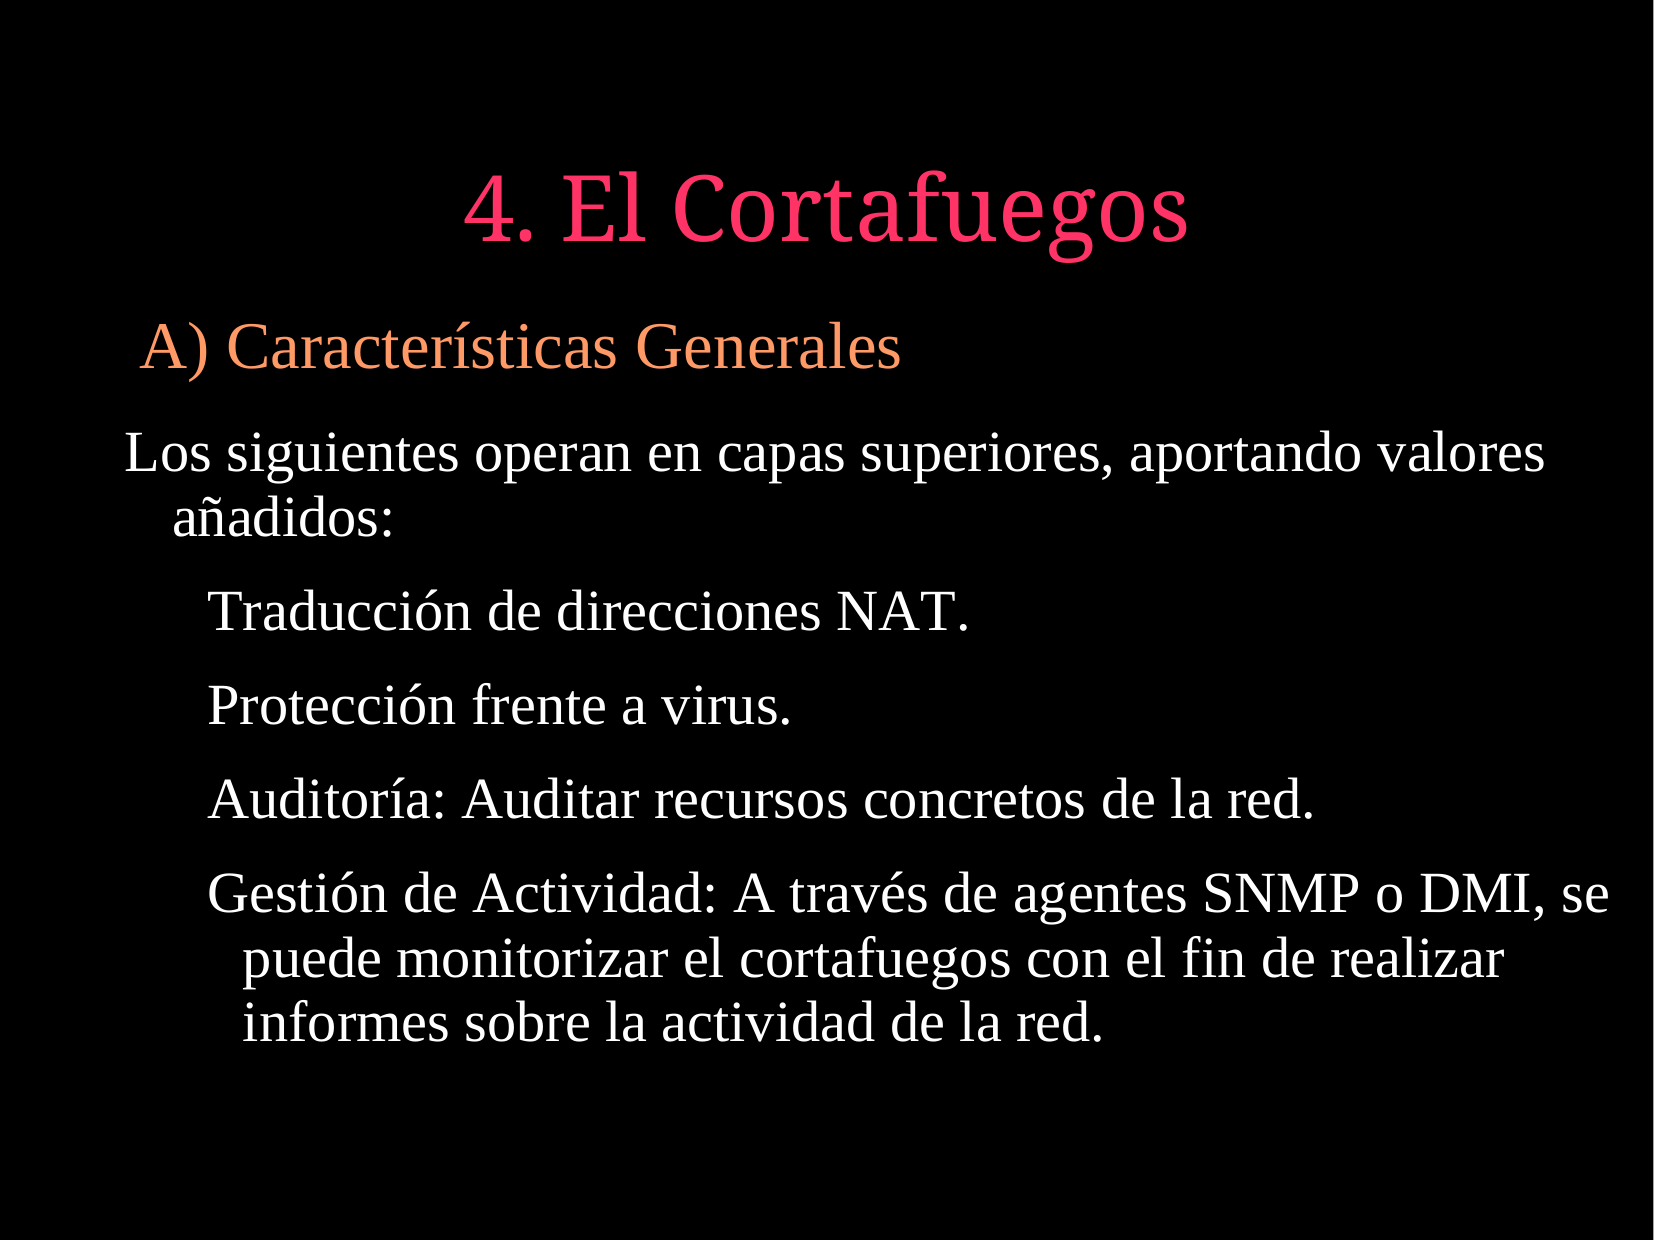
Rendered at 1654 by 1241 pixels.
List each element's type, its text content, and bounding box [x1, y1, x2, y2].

text_box Los siguientes operan en capas superiores, aportando valores añadidos: Traducción de direcciones NAT. Protección frente a virus. Auditoría: Auditar recursos concretos de la red. Gestión de Actividad: A través de agentes SNMP o DMI, se puede monitorizar el cortafuegos con el fin de realizar informes sobre la actividad de la red. [30, 419, 1632, 1220]
title 4. El Cortafuegos [121, 102, 1534, 308]
list A) Características Generales [121, 308, 1534, 419]
